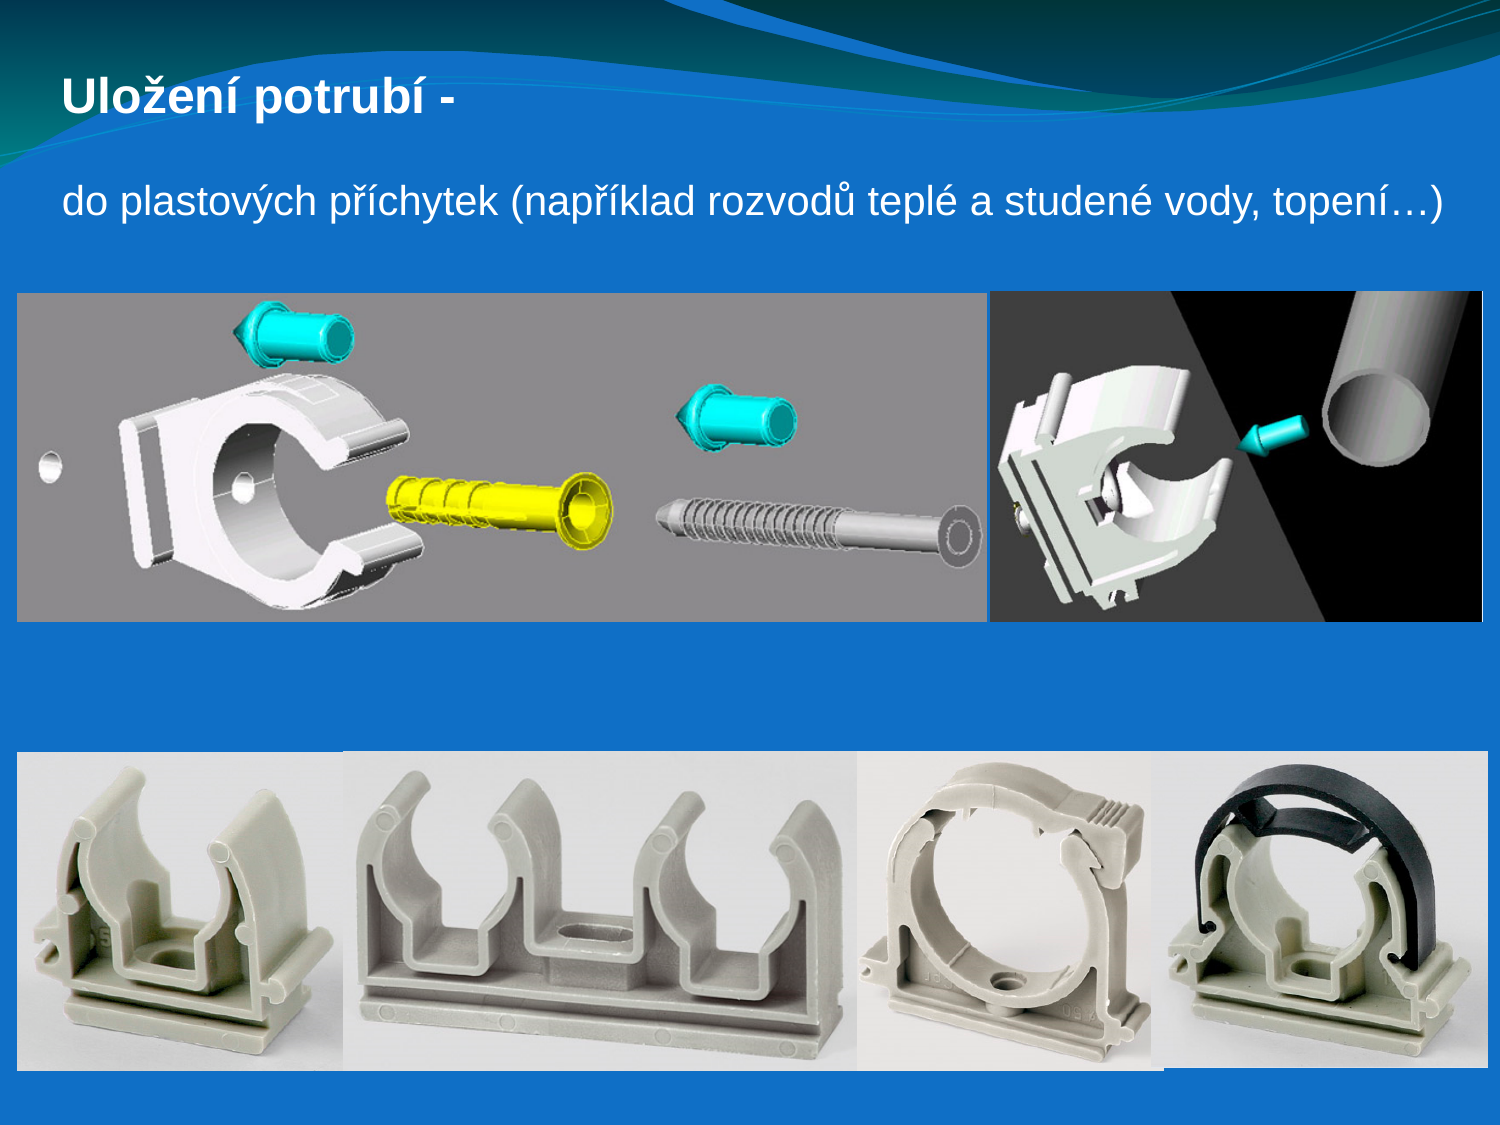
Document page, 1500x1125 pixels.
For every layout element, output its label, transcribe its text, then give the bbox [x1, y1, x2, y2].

picture [17, 751, 1488, 1071]
picture [17, 293, 987, 622]
picture [990, 291, 1483, 622]
text_box Uložení potrubí - do plastových příchytek (například rozvodů teplé a studené vody, topení…) [47, 56, 1500, 231]
